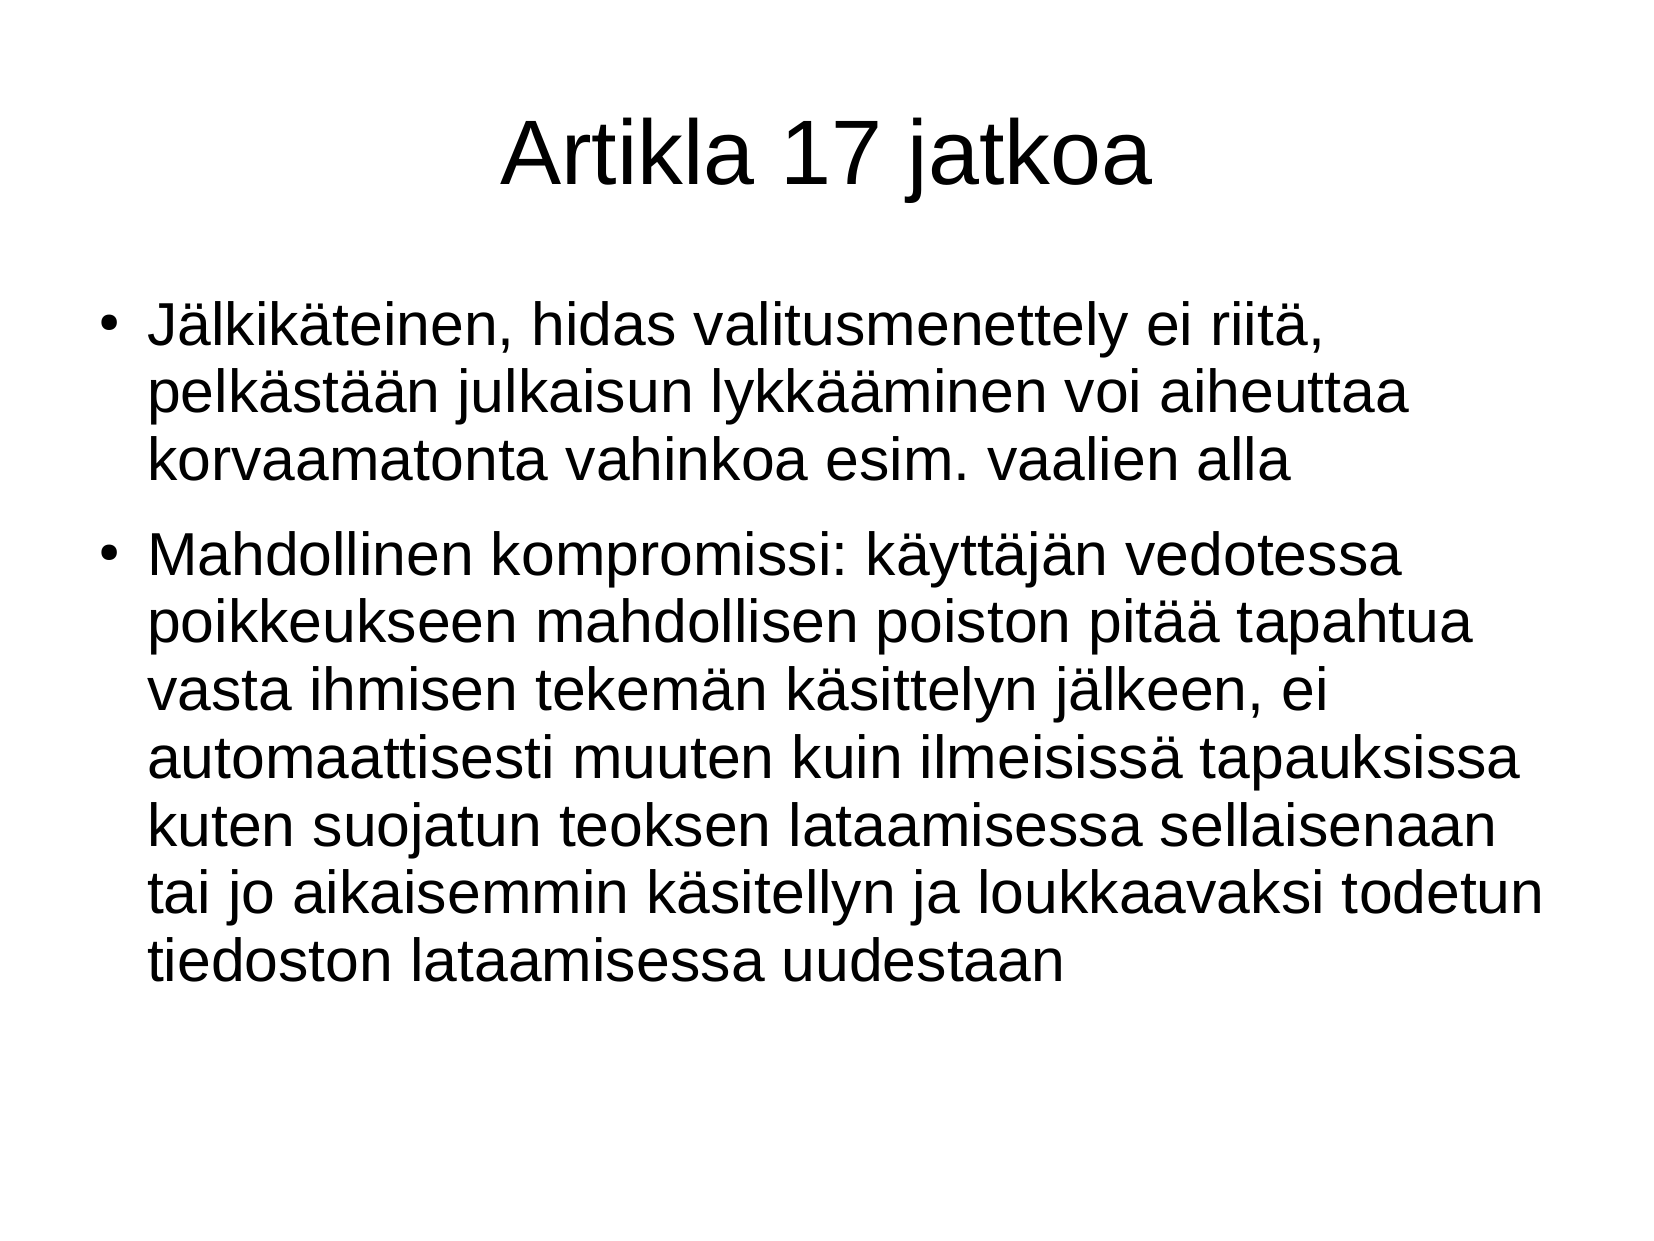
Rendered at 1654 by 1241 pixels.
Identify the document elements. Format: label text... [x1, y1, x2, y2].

title Artikla 17 jatkoa [82, 49, 1571, 257]
list Jälkikäteinen, hidas valitusmenettely ei riitä, pelkästään julkaisun lykkääminen voi aiheuttaa korvaamatonta vahinkoa esim. vaalien alla Mahdollinen kompromissi: käyttäjän vedotessa poikkeukseen mahdollisen poiston pitää tapahtua vasta ihmisen tekemän käsittelyn jälkeen, ei automaattisesti muuten kuin ilmeisissä tapauksissa kuten suojatun teoksen lataamisessa sellaisenaan tai jo aikaisemmin käsitellyn ja loukkaavaksi todetun tiedoston lataamisessa uudestaan [82, 290, 1571, 1010]
